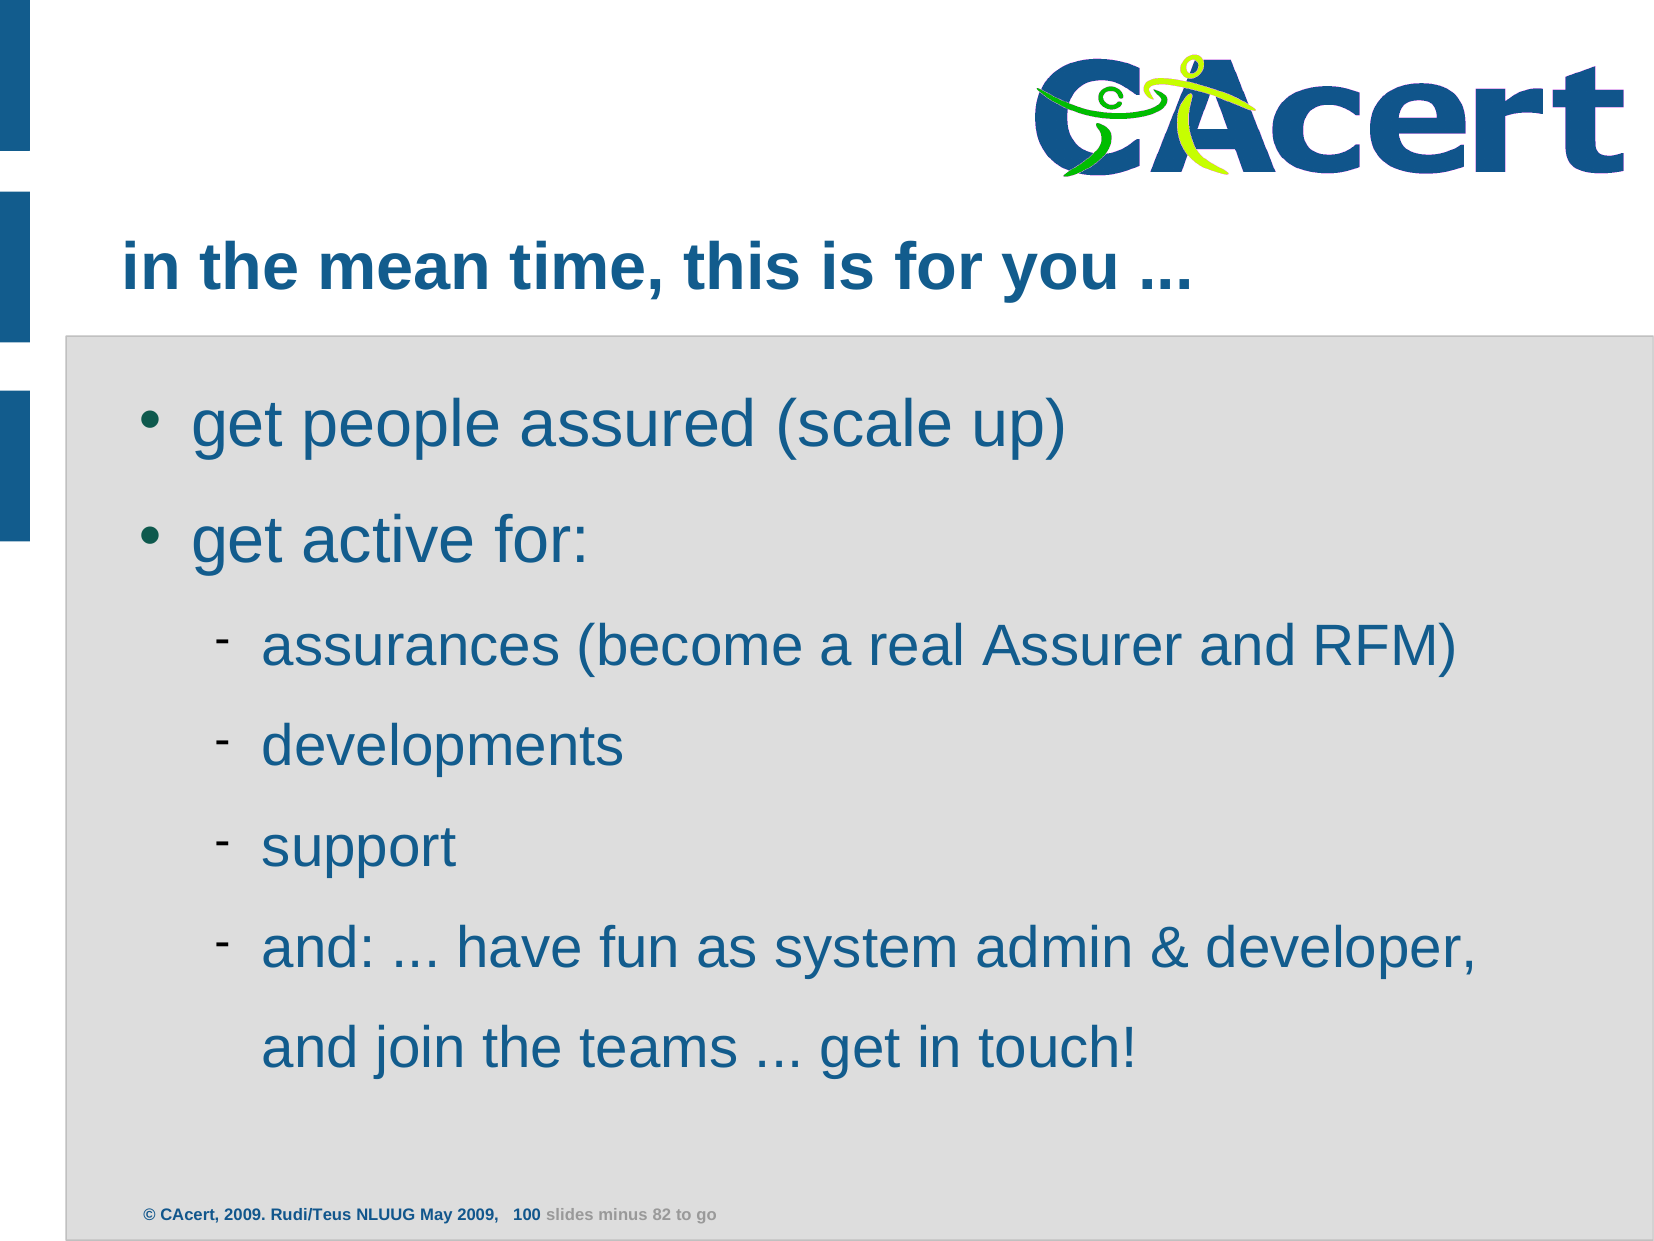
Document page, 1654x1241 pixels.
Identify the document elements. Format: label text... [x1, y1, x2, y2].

picture [1033, 53, 1625, 178]
list get people assured (scale up) get active for: assurances (become a real Assurer and RFM) developments support and: ... have fun as system admin & developer, and join the teams ... get in touch! [121, 344, 1594, 1238]
title in the mean time, this is for you ... [121, 177, 1533, 315]
